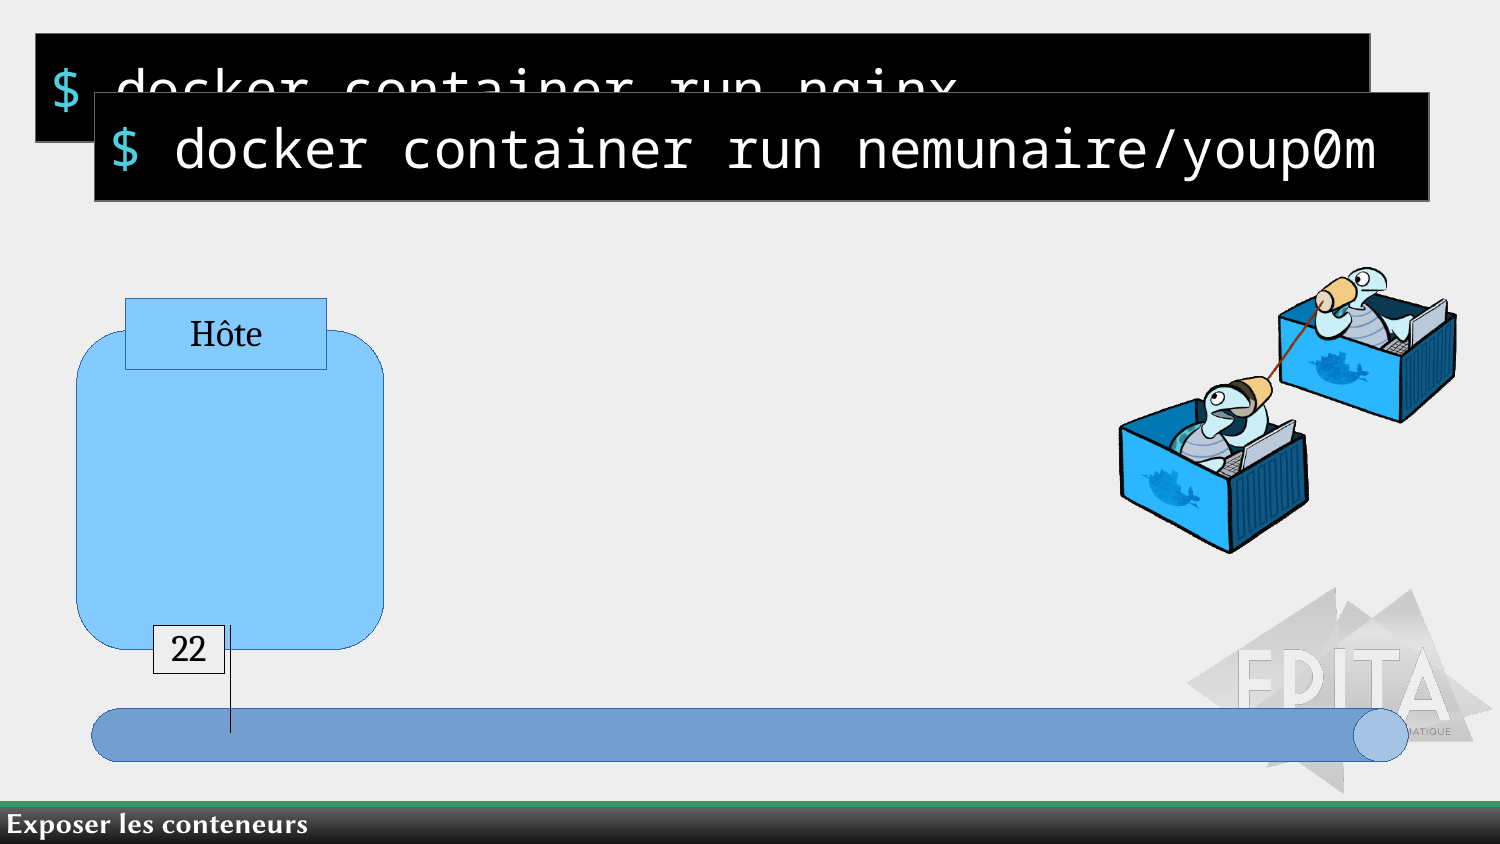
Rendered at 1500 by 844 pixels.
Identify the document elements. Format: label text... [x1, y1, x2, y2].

text_box [91, 708, 1377, 762]
text_box 80 [1353, 708, 1409, 762]
picture [1187, 587, 1492, 794]
text_box $ docker container run nginx [35, 33, 1371, 142]
text_box 22 [153, 625, 225, 674]
picture [1116, 264, 1459, 556]
text_box Hôte [125, 298, 327, 370]
text_box $ docker container run nemunaire/youp0m [94, 92, 1430, 201]
title Exposer les conteneurs [5, 801, 1075, 844]
text_box [76, 330, 384, 650]
